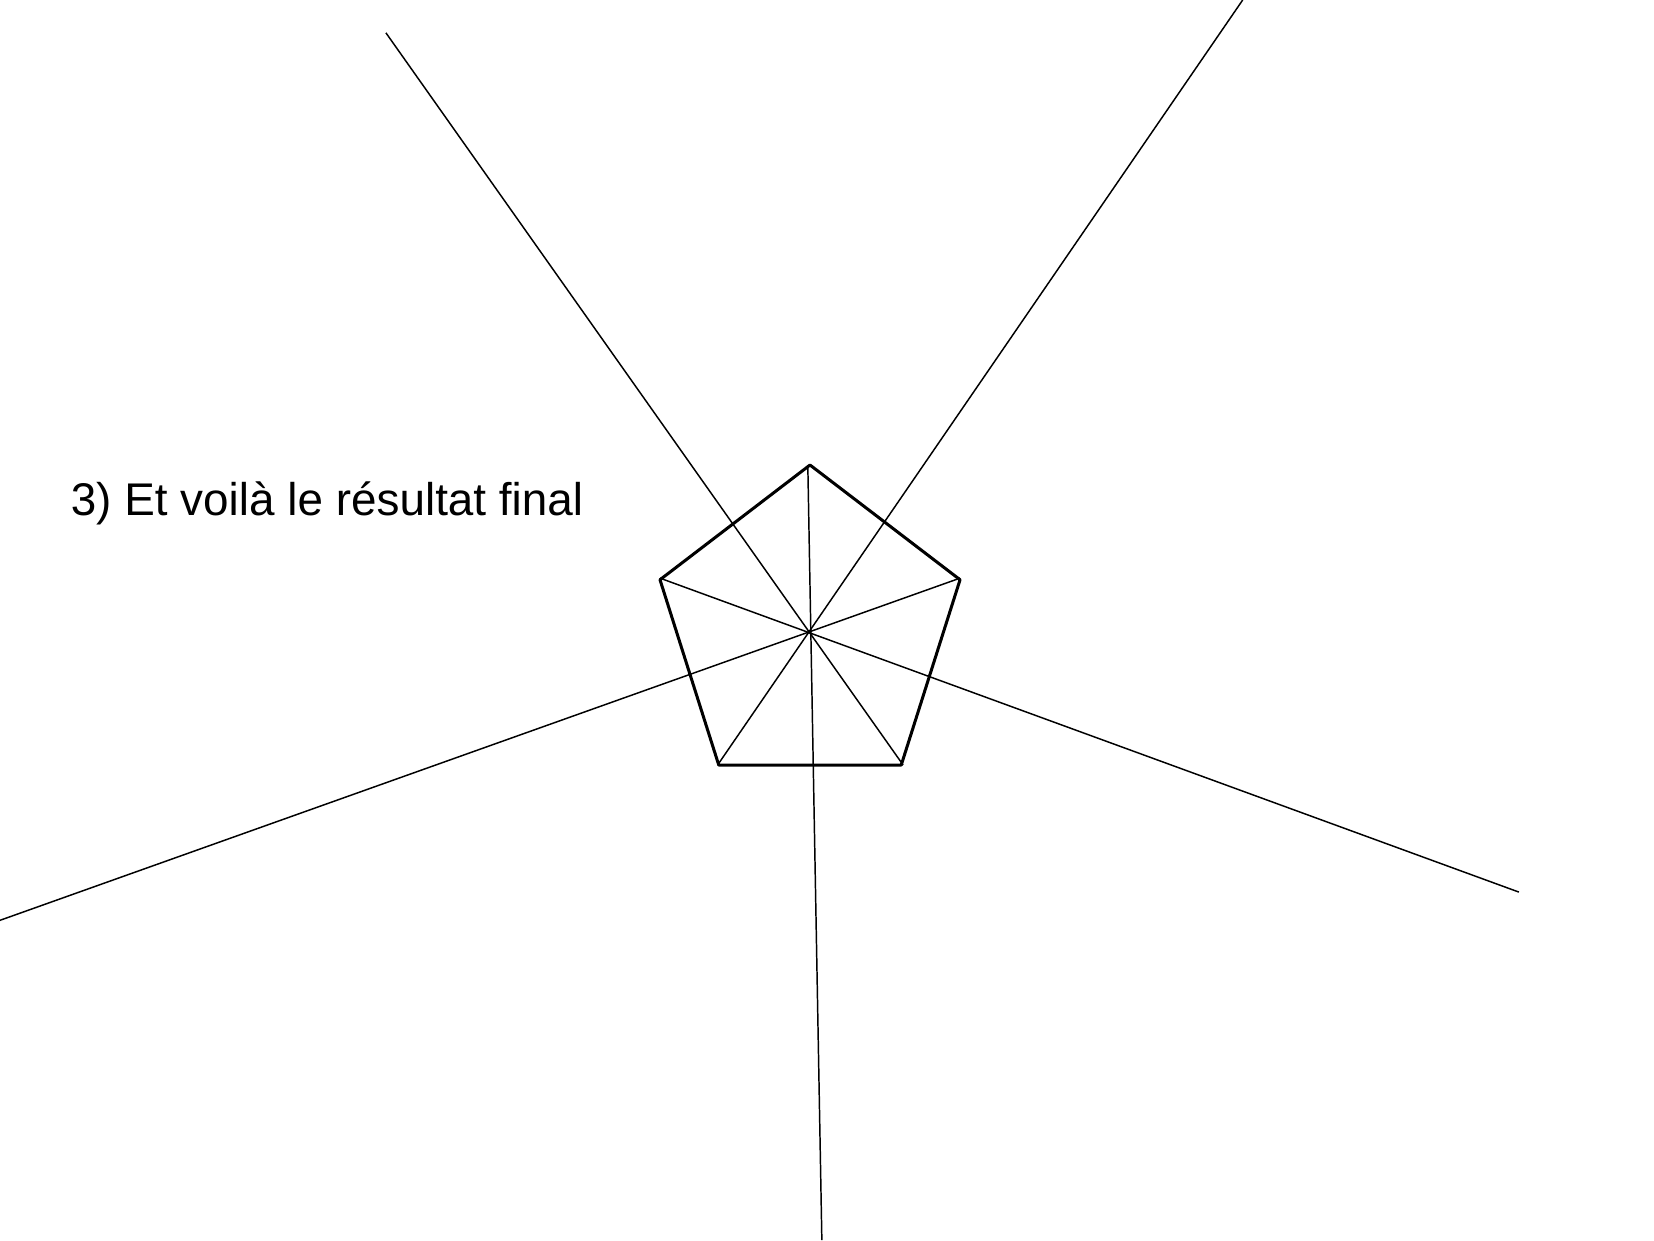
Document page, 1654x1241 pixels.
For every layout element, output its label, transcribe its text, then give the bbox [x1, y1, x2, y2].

text_box 3) Et voilà le résultat final [54, 465, 618, 586]
